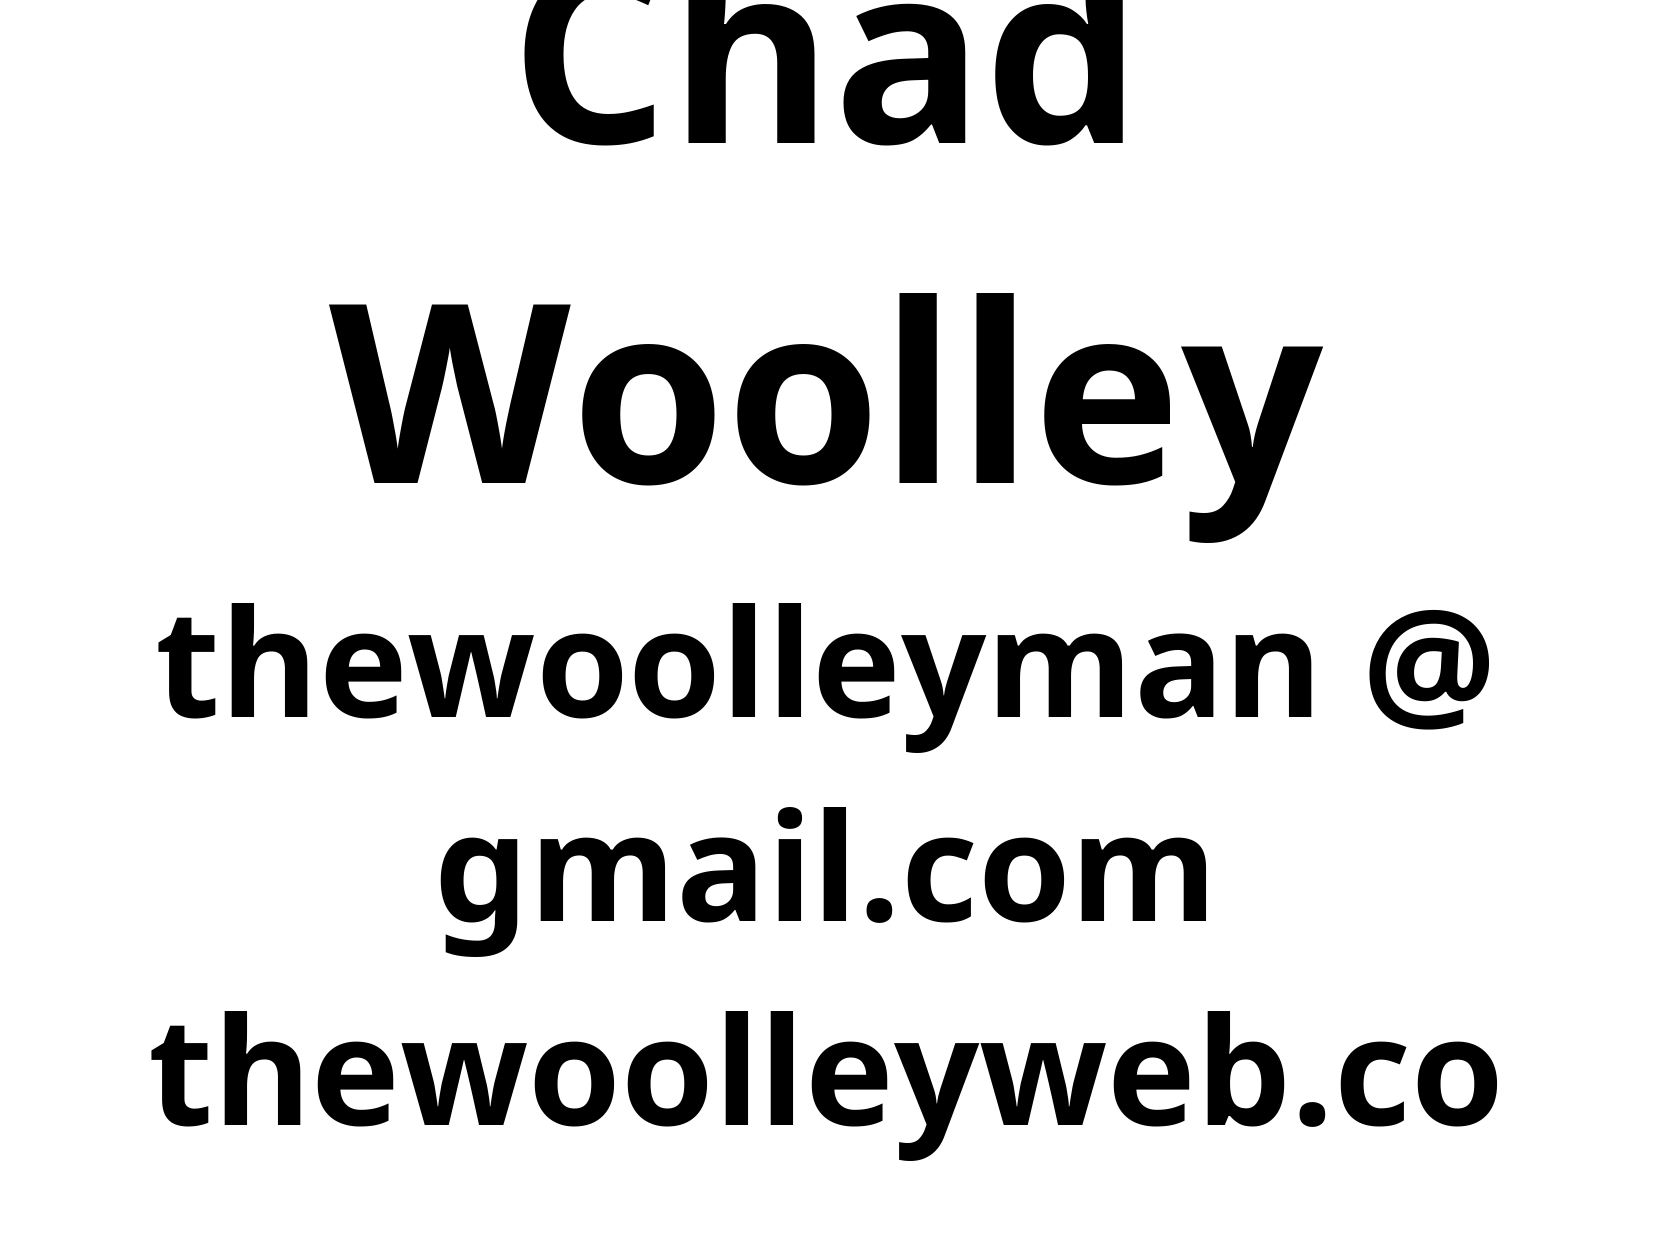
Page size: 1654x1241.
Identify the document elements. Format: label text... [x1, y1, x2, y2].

title Chad Woolley thewoolleyman @ gmail.com thewoolleyweb.com [82, 49, 1571, 1201]
